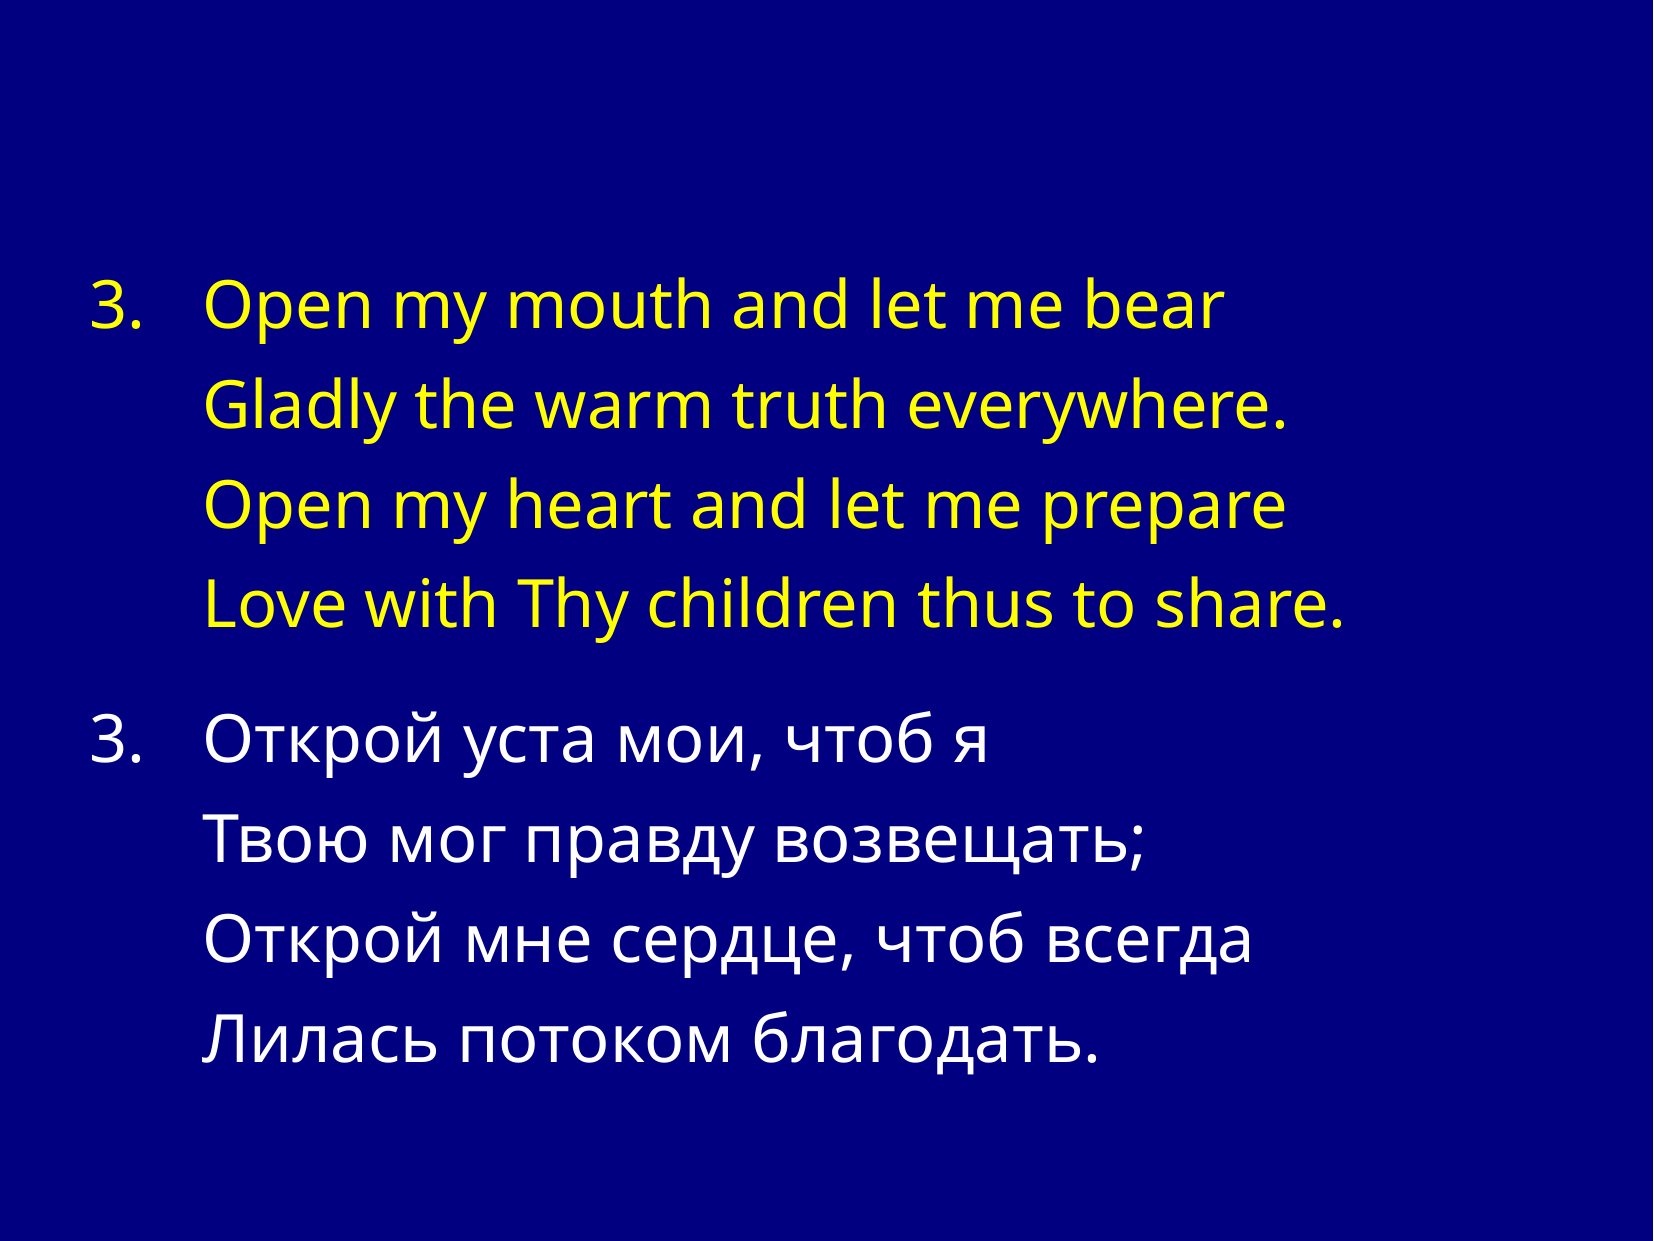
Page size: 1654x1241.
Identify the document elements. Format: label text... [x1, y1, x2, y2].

text_box 3. Открой уста мои, чтоб я Твою мог правду возвещать; Открой мне сердце, чтоб всегда Лилась потоком благодать. [75, 675, 1576, 1163]
text_box 3. Open my mouth and let me bear Gladly the warm truth everywhere. Open my heart and let me prepare Love with Thy children thus to share. [75, 150, 1576, 638]
